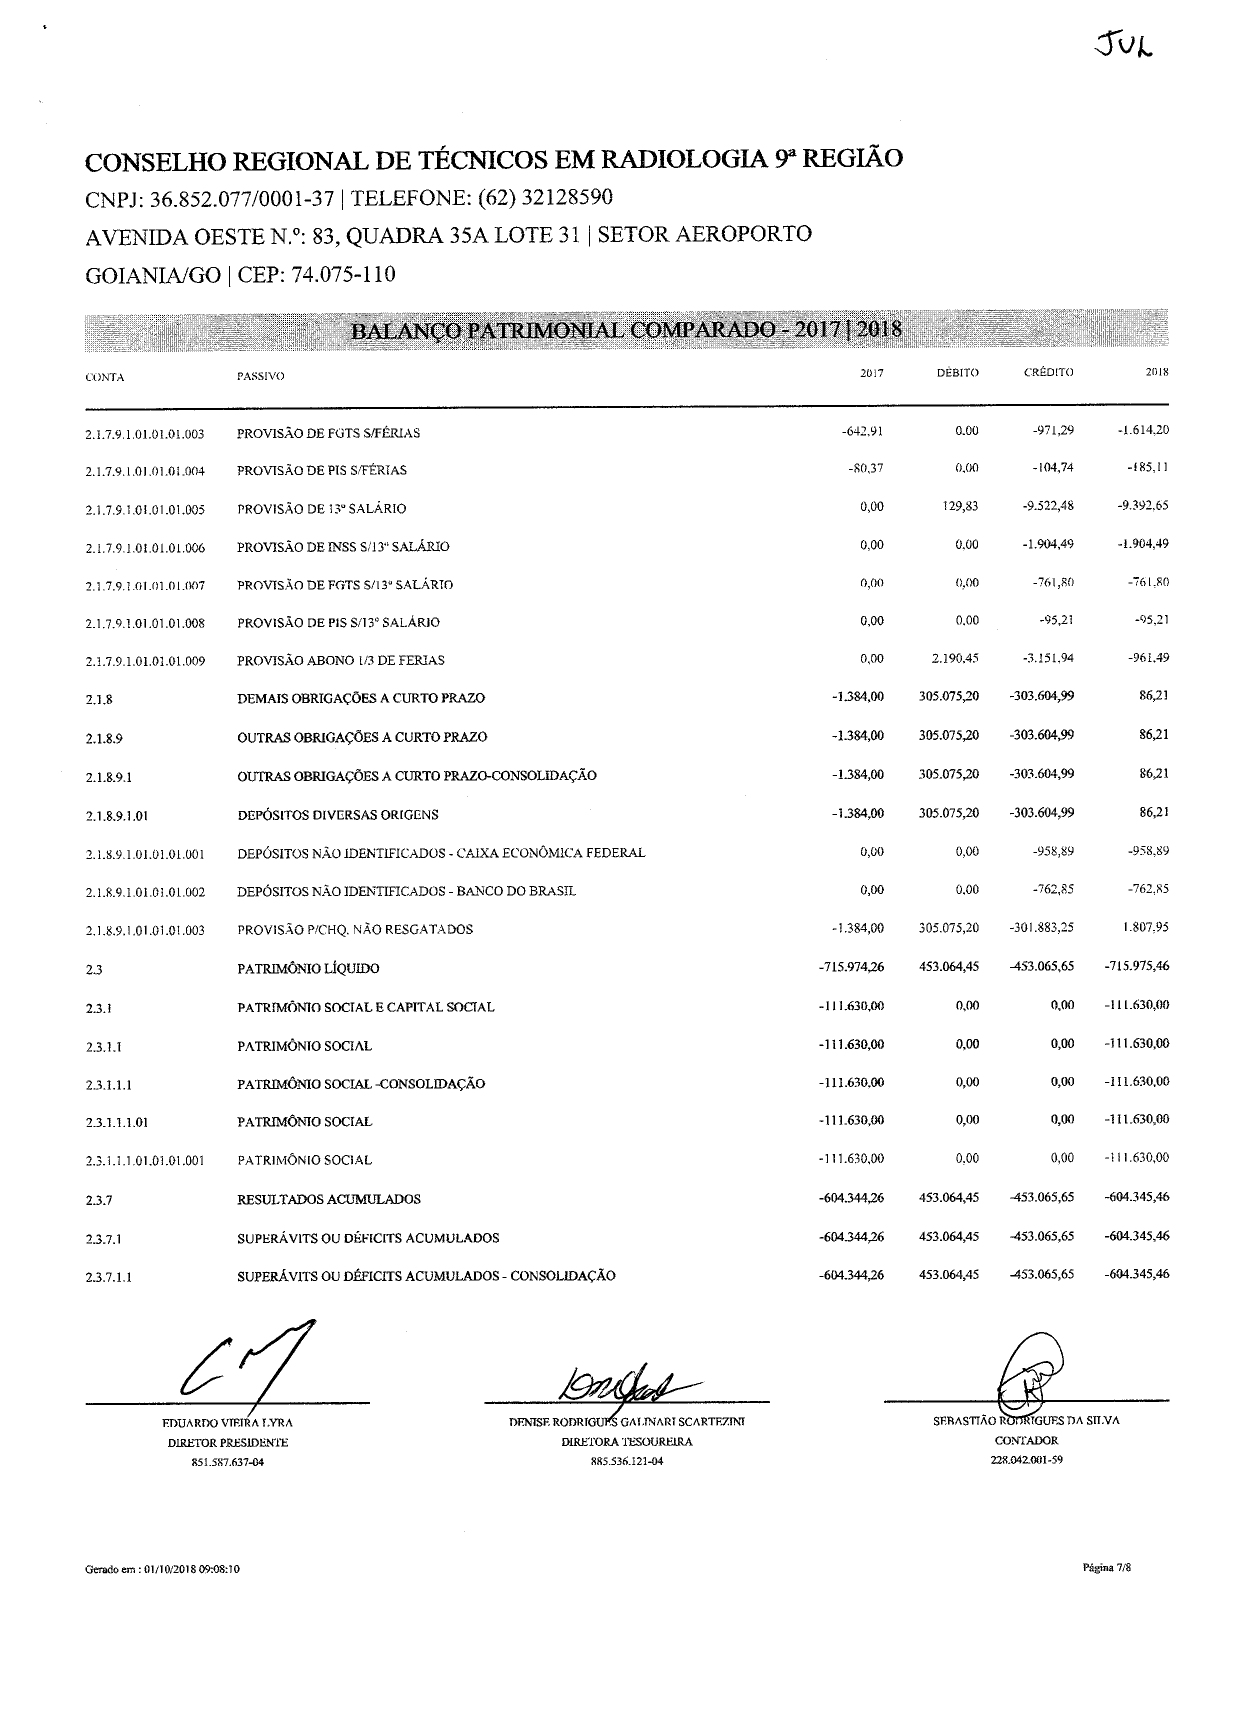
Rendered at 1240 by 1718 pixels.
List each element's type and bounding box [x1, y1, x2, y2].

text_box [0, 0, 1239, 1717]
